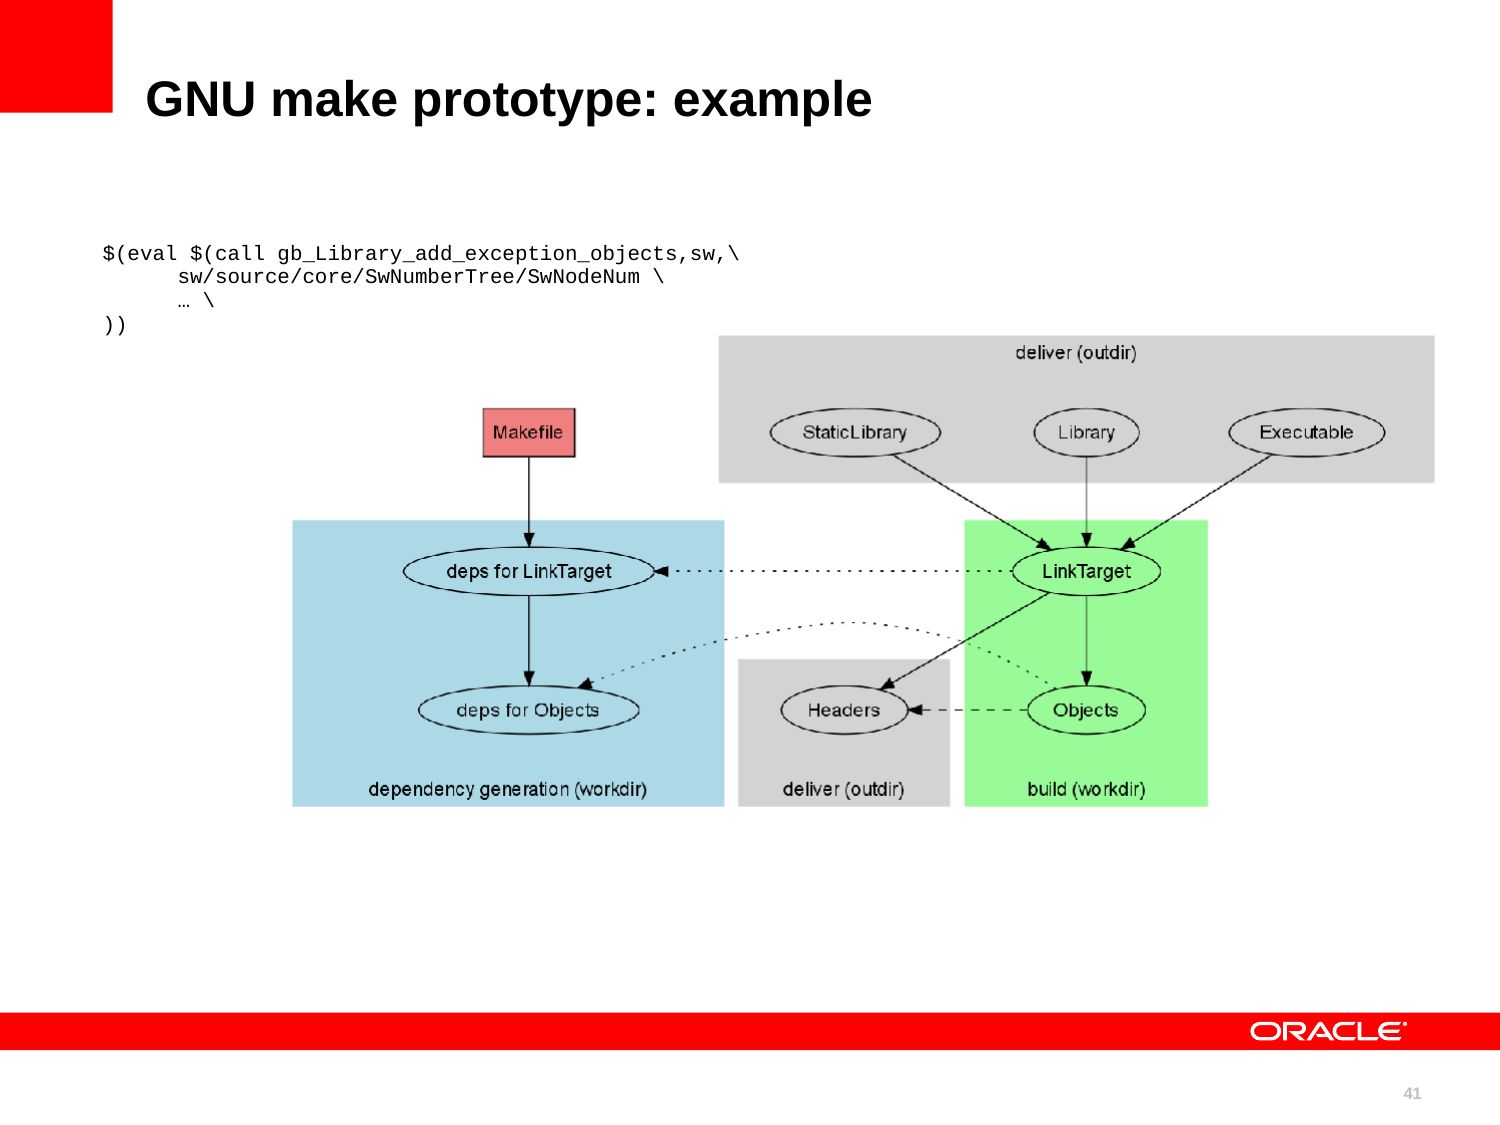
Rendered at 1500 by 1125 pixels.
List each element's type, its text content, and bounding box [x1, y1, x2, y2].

title GNU make prototype: example [145, 67, 1388, 220]
picture [272, 315, 1454, 826]
text_box $(eval $(call gb_Library_add_exception_objects,sw,\ sw/source/core/SwNumberTree/SwNodeNum \ … \ )) [87, 235, 755, 353]
